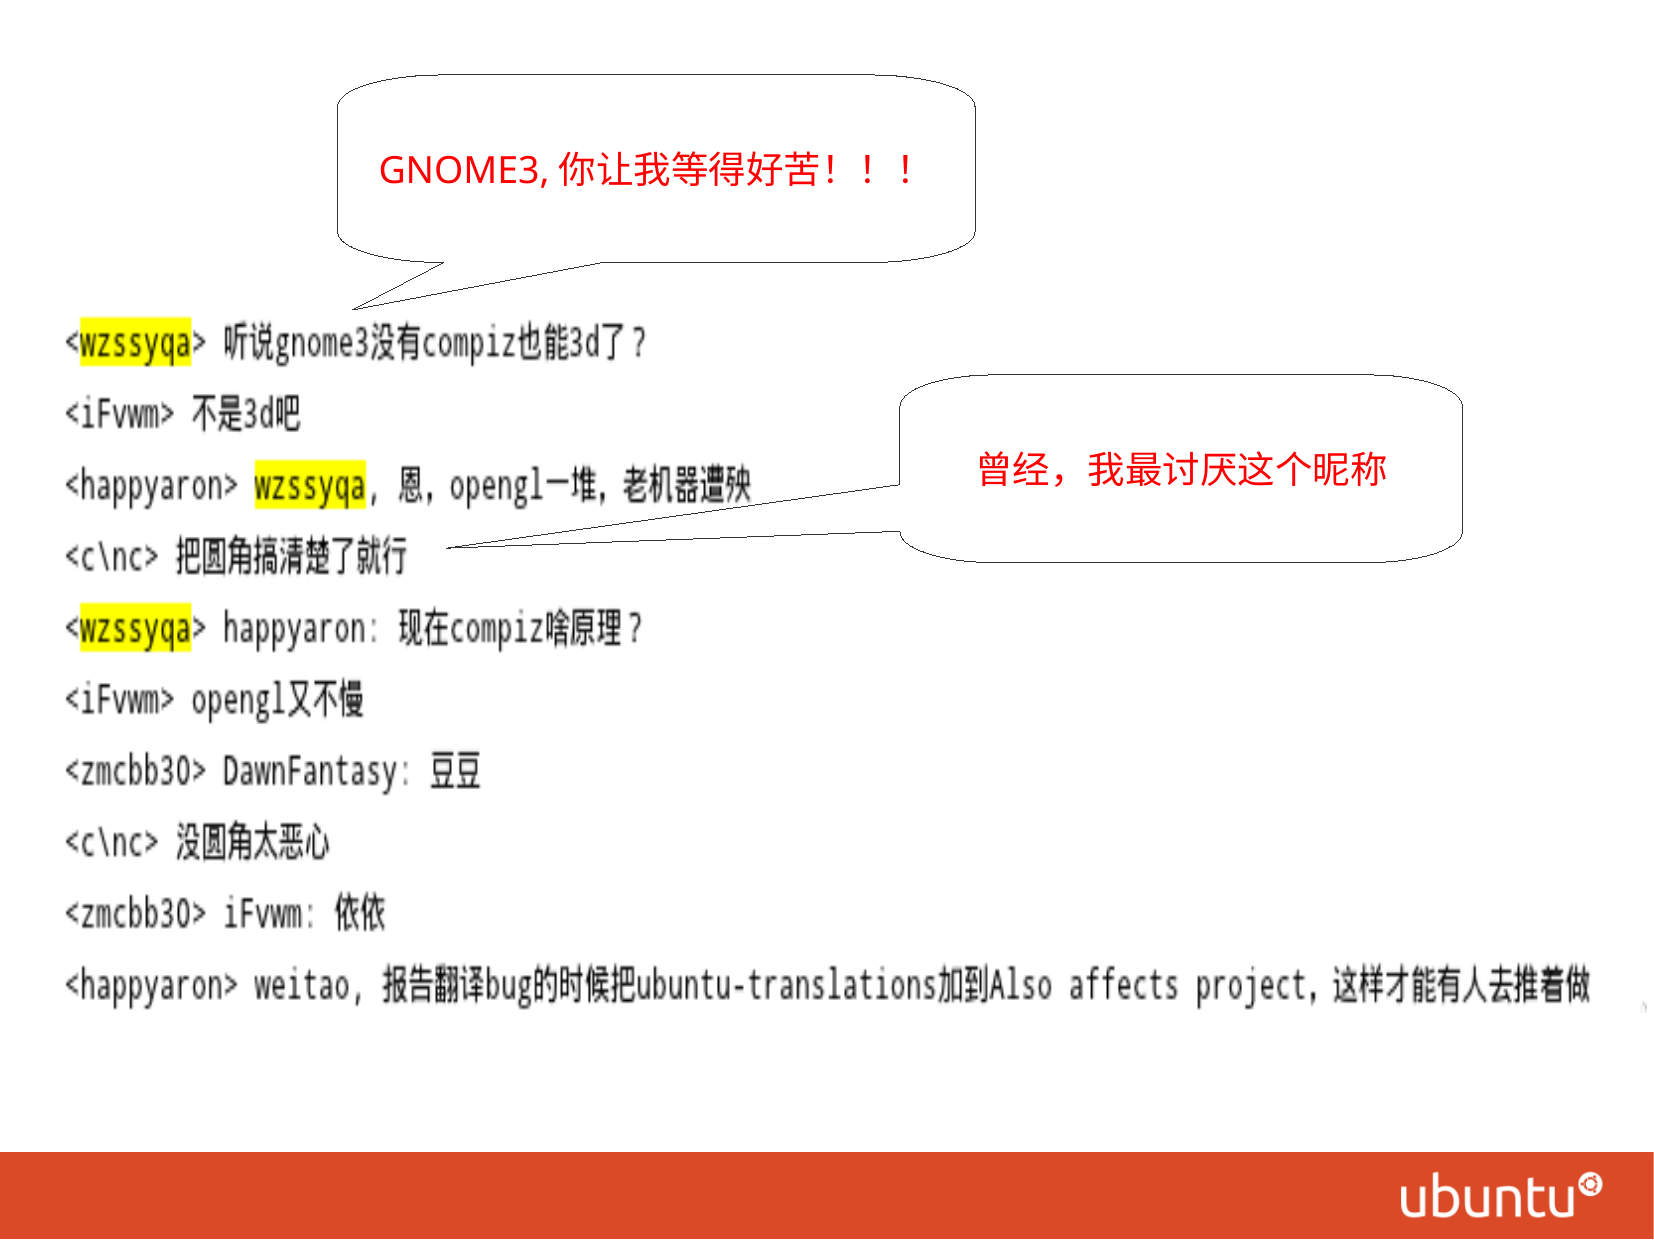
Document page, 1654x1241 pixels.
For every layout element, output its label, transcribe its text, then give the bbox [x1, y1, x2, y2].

text_box 曾经，我最讨厌这个昵称 [446, 374, 1463, 563]
picture [0, 1152, 1654, 1239]
text_box GNOME3,你让我等得好苦！！！ [337, 74, 976, 310]
picture [39, 299, 1647, 1013]
